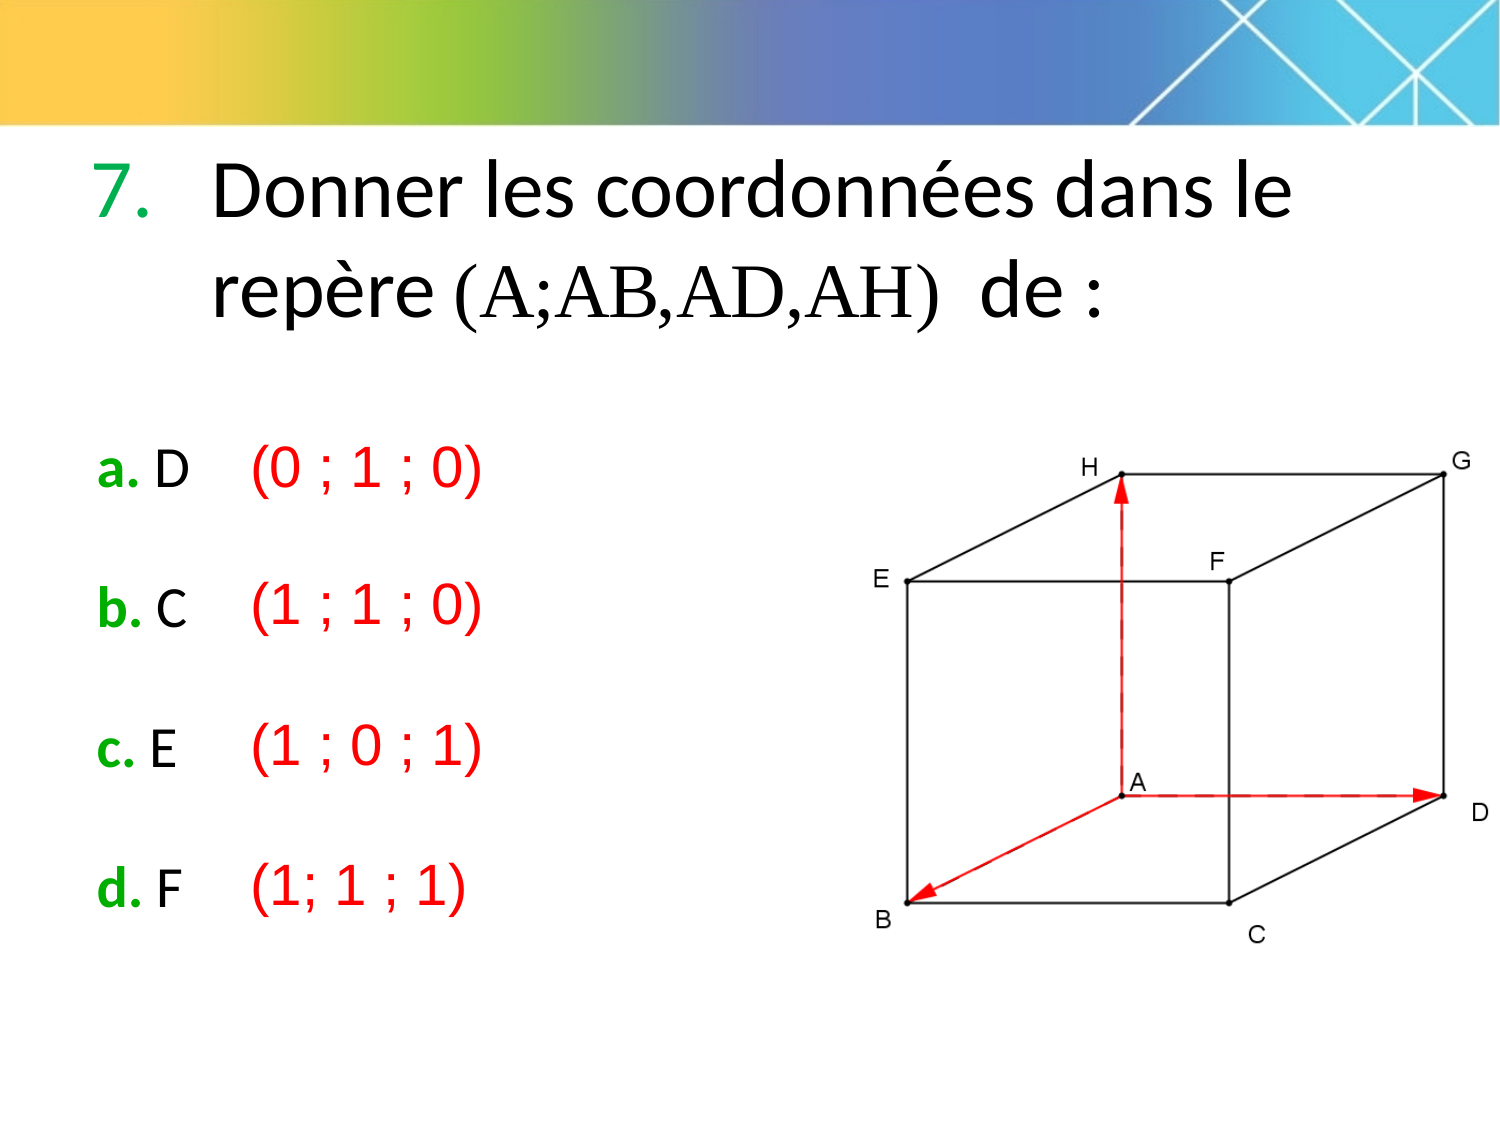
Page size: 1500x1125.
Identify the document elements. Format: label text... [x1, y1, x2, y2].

picture [0, 0, 1500, 127]
picture [851, 433, 1500, 954]
text_box (1 ; 1 ; 0) [235, 558, 500, 645]
title Donner les coordonnées dans le repère de : [75, 126, 1500, 342]
text_box (1 ; 0 ; 1) [235, 699, 500, 785]
text_box (1; 1 ; 1) [235, 839, 483, 926]
text_box a. D b. C c. E d. F [81, 421, 543, 928]
text_box (0 ; 1 ; 0) [235, 421, 500, 508]
chart [445, 234, 952, 351]
